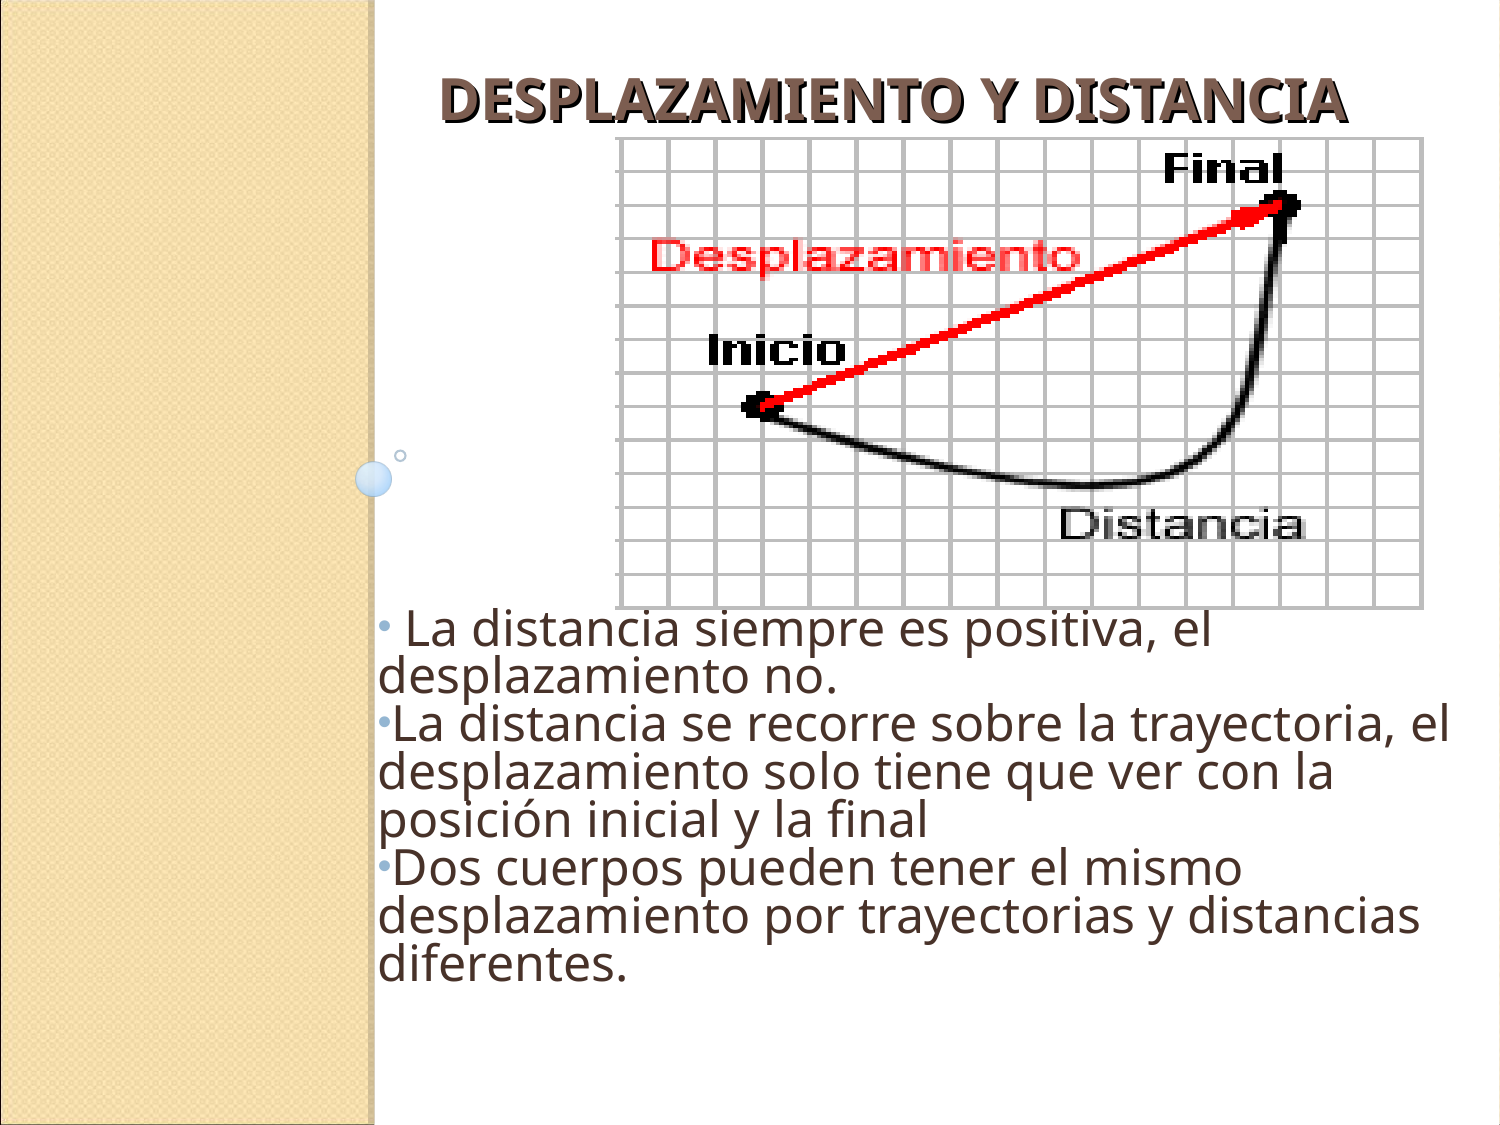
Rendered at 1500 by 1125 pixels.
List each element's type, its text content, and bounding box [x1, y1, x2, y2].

picture [615, 137, 1424, 610]
list La distancia siempre es positiva, el desplazamiento no. La distancia se recorre sobre la trayectoria, el desplazamiento solo tiene que ver con la posición inicial y la final Dos cuerpos pueden tener el mismo desplazamiento por trayectorias y distancias diferentes. [360, 208, 1473, 1047]
picture [0, 0, 374, 1125]
title DESPLAZAMIENTO Y DISTANCIA [422, 31, 1473, 208]
